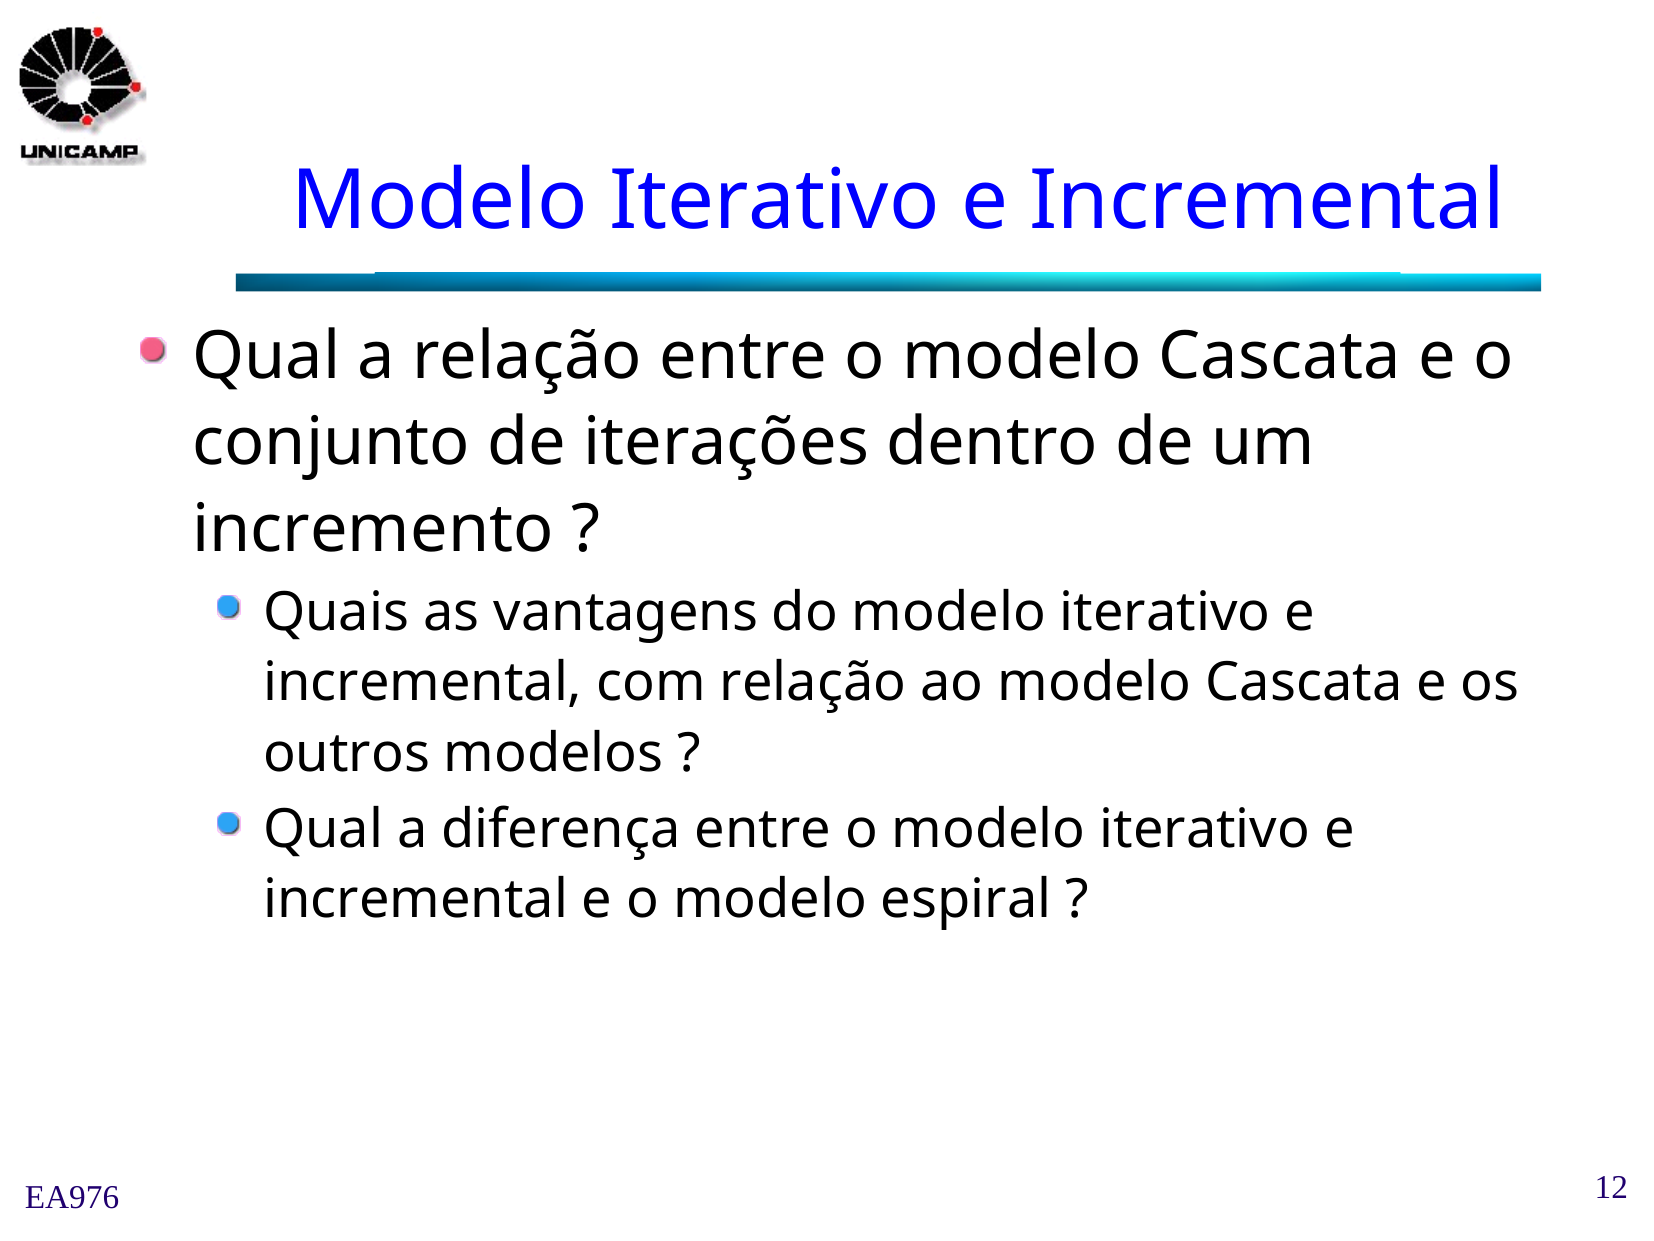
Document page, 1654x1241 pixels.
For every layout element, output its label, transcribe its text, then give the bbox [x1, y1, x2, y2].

picture [125, 272, 1654, 295]
title Modelo Iterativo e Incremental [264, 57, 1534, 250]
list Qual a relação entre o modelo Cascata e o conjunto de iterações dentro de um incremento ? Quais as vantagens do modelo iterativo e incremental, com relação ao modelo Cascata e os outros modelos ? Qual a diferença entre o modelo iterativo e incremental e o modelo espiral ? [121, 309, 1534, 1182]
